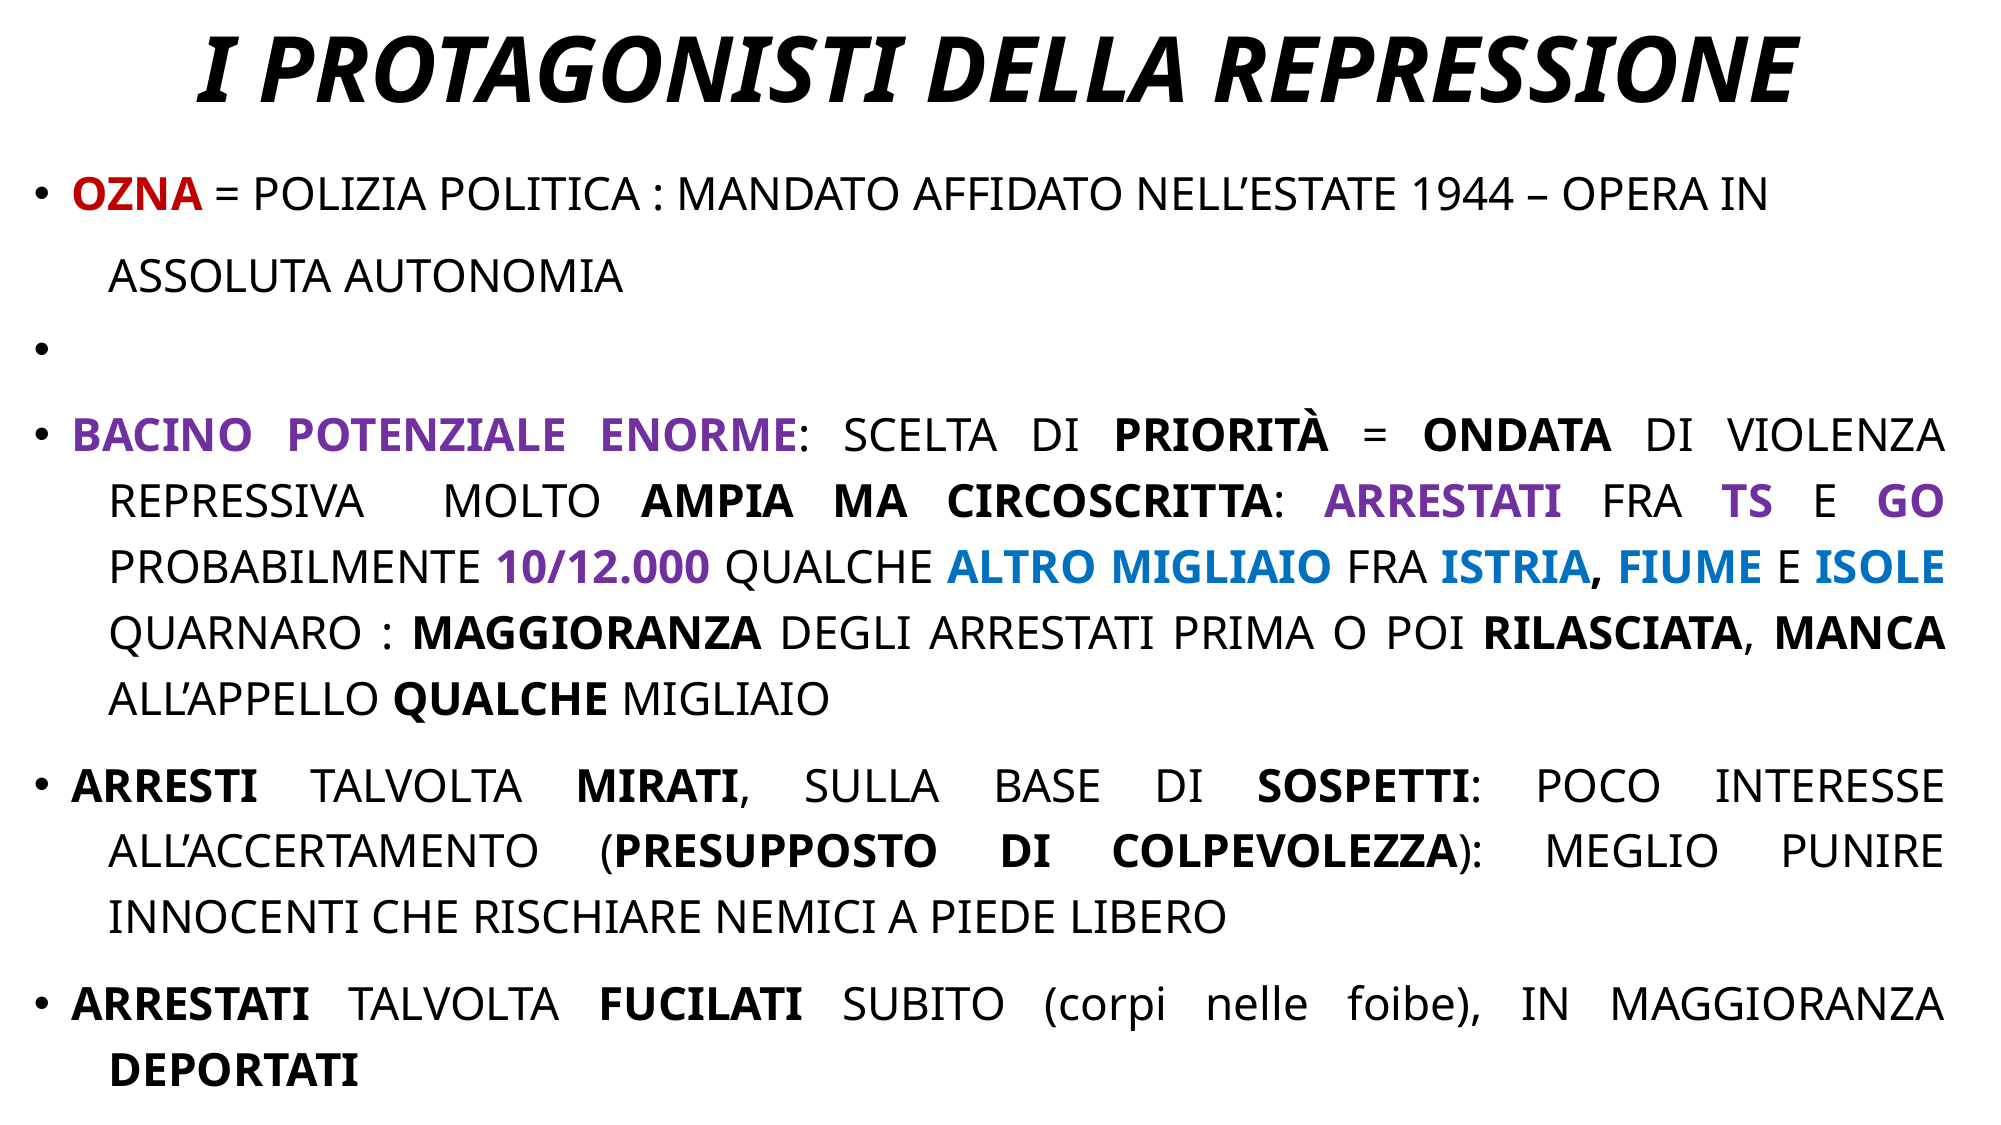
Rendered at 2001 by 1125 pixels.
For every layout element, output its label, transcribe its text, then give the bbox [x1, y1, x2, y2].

title I PROTAGONISTI DELLA REPRESSIONE [137, 14, 1863, 129]
list OZNA = POLIZIA POLITICA : MANDATO AFFIDATO NELL’ESTATE 1944 – OPERA IN ASSOLUTA AUTONOMIA BACINO POTENZIALE ENORME: SCELTA DI PRIORITÀ = ONDATA DI VIOLENZA REPRESSIVA MOLTO AMPIA MA CIRCOSCRITTA: ARRESTATI FRA TS E GO PROBABILMENTE 10/12.000 QUALCHE ALTRO MIGLIAIO FRA ISTRIA, FIUME E ISOLE QUARNARO : MAGGIORANZA DEGLI ARRESTATI PRIMA O POI RILASCIATA, MANCA ALL’APPELLO QUALCHE MIGLIAIO ARRESTI TALVOLTA MIRATI, SULLA BASE DI SOSPETTI: POCO INTERESSE ALL’ACCERTAMENTO (PRESUPPOSTO DI COLPEVOLEZZA): MEGLIO PUNIRE INNOCENTI CHE RISCHIARE NEMICI A PIEDE LIBERO ARRESTATI TALVOLTA FUCILATI SUBITO (corpi nelle foibe), IN MAGGIORANZA DEPORTATI [18, 129, 1977, 1111]
